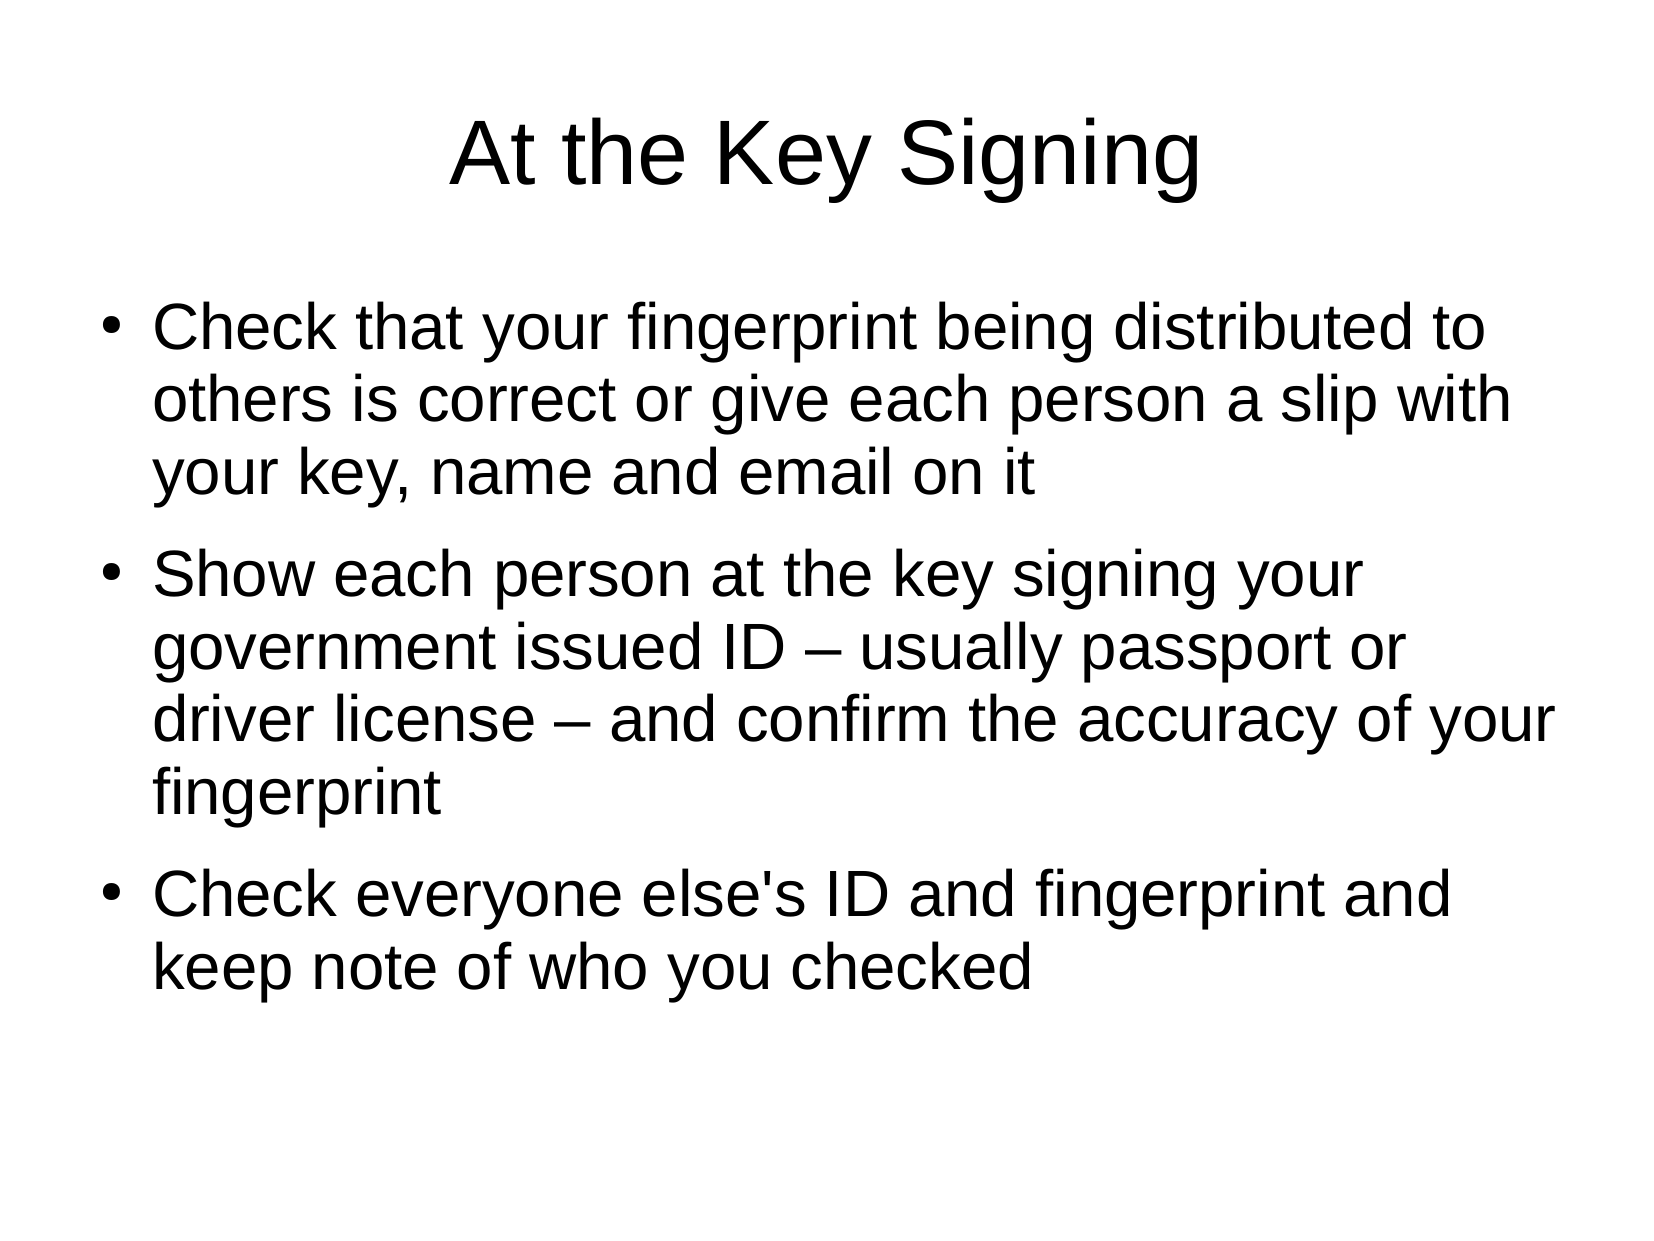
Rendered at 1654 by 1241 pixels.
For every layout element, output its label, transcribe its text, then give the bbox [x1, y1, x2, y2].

title At the Key Signing [82, 49, 1571, 257]
list Check that your fingerprint being distributed to others is correct or give each person a slip with your key, name and email on it Show each person at the key signing your government issued ID – usually passport or driver license – and confirm the accuracy of your fingerprint Check everyone else's ID and fingerprint and keep note of who you checked [82, 290, 1571, 1010]
